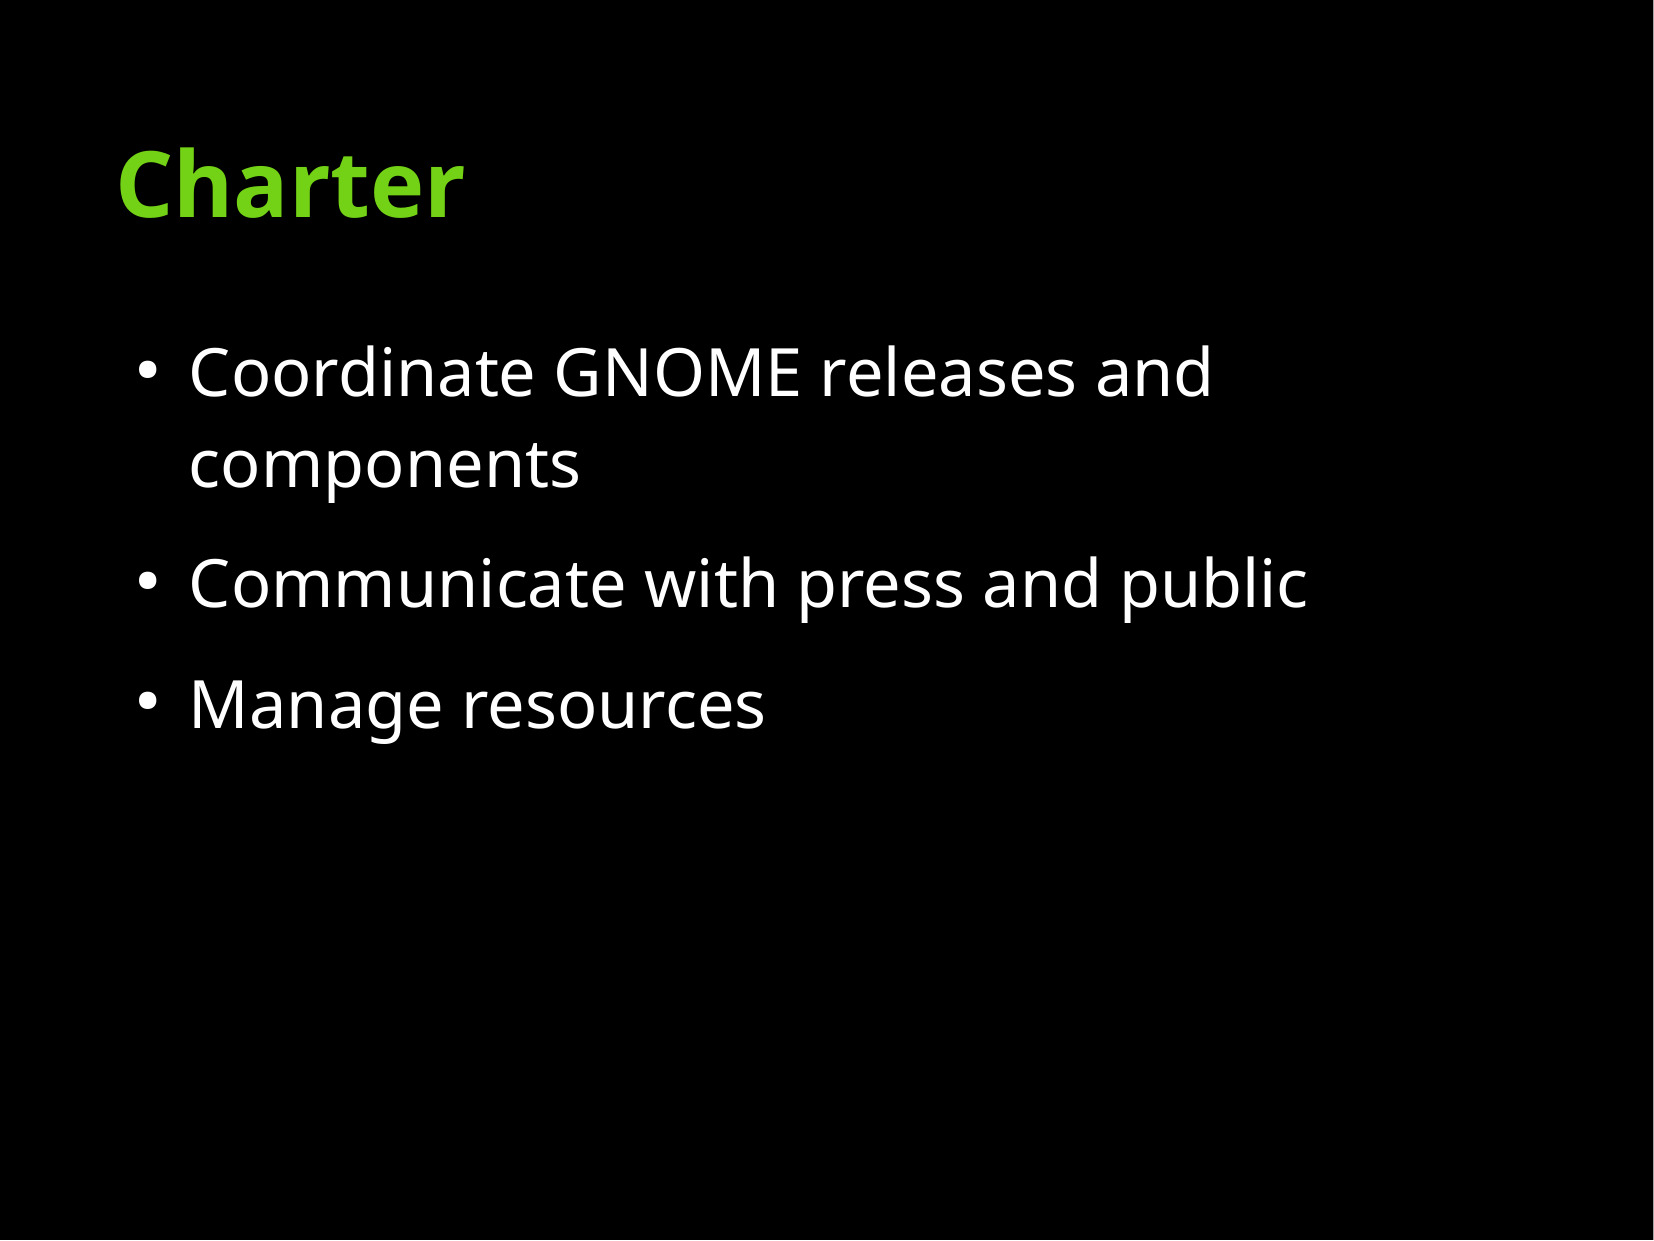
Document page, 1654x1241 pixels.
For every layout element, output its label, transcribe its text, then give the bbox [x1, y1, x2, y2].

list Coordinate GNOME releases and components Communicate with press and public Manage resources [118, 325, 1536, 1145]
title Charter [115, 78, 1539, 287]
